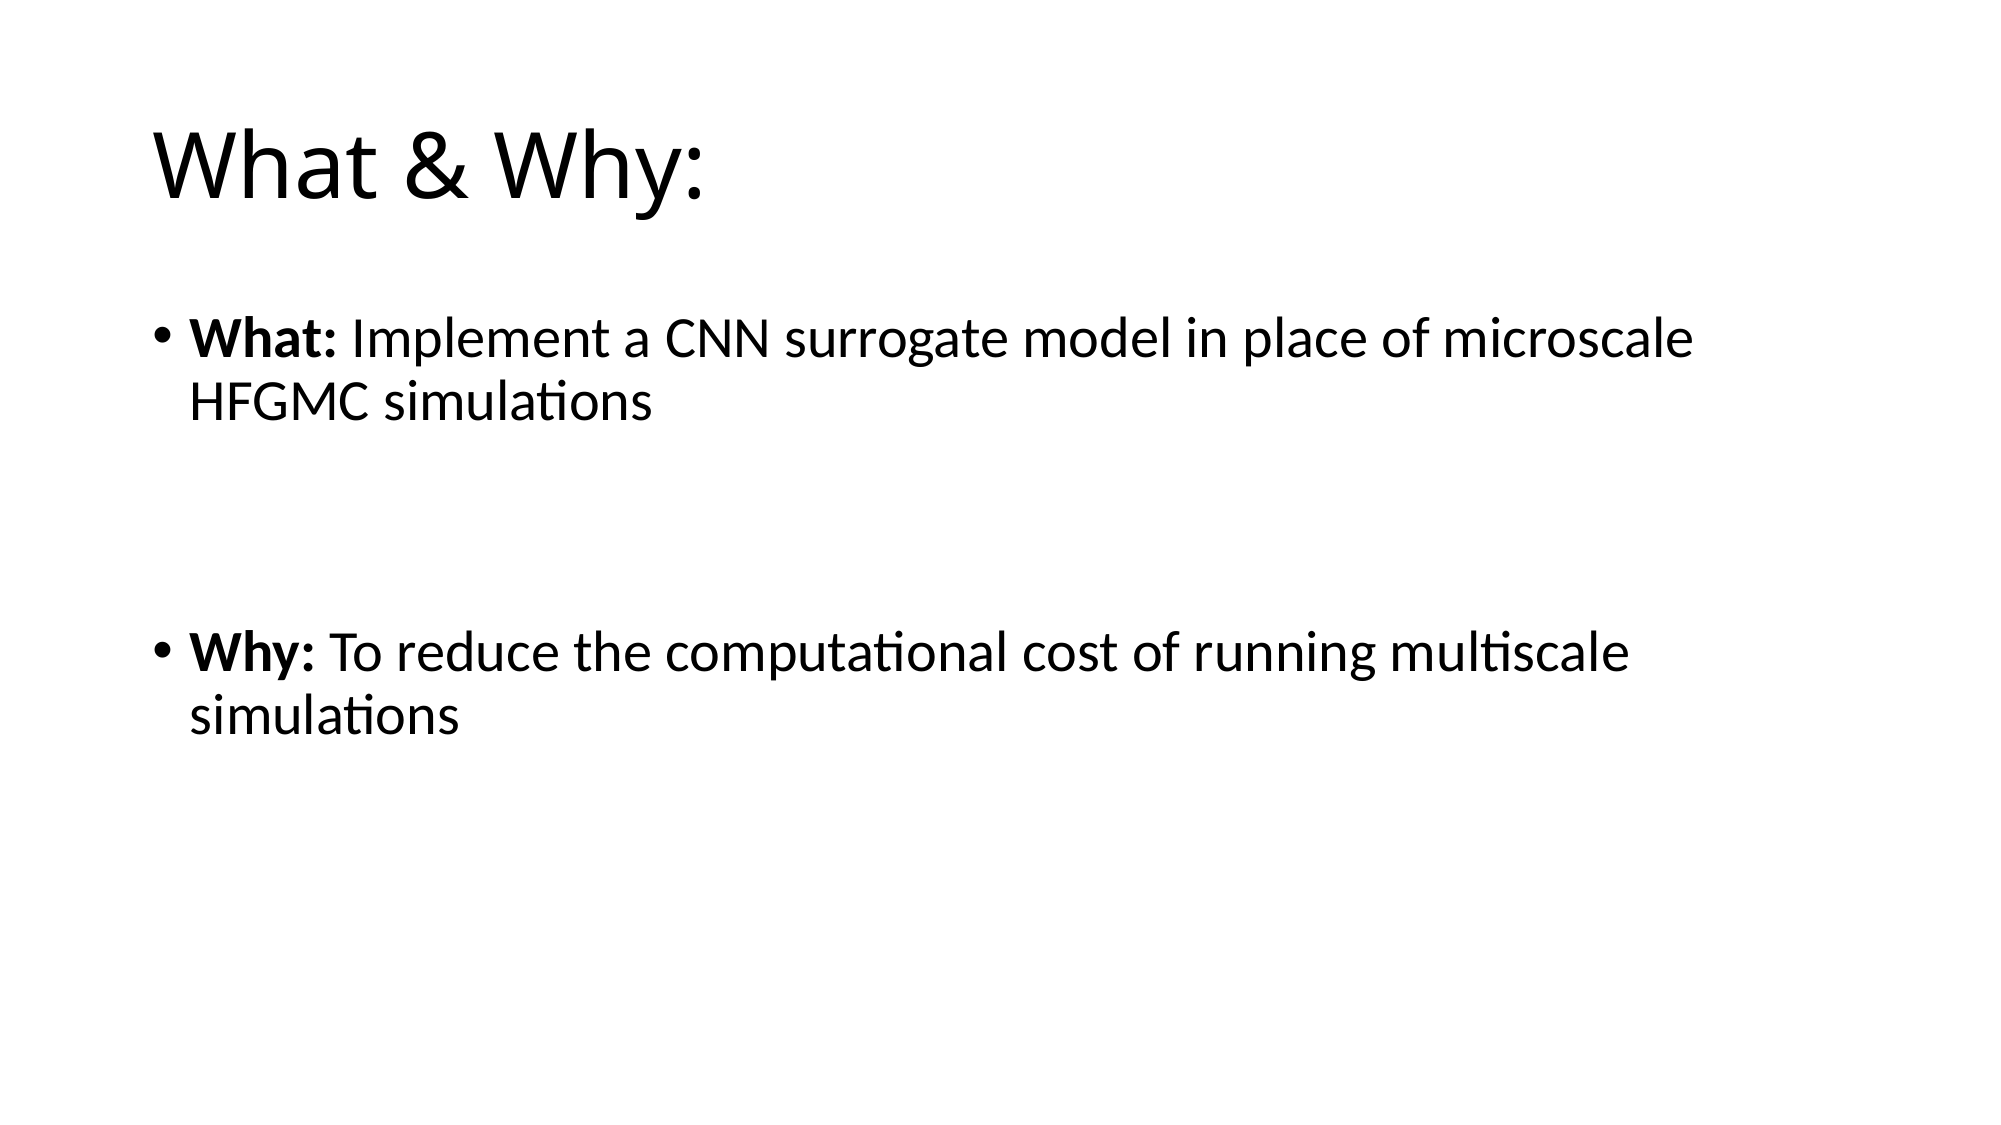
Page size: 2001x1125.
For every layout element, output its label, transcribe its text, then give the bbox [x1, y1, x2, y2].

list What: Implement a CNN surrogate model in place of microscale HFGMC simulations Why: To reduce the computational cost of running multiscale simulations [137, 299, 1863, 1014]
title What & Why: [137, 59, 1863, 278]
